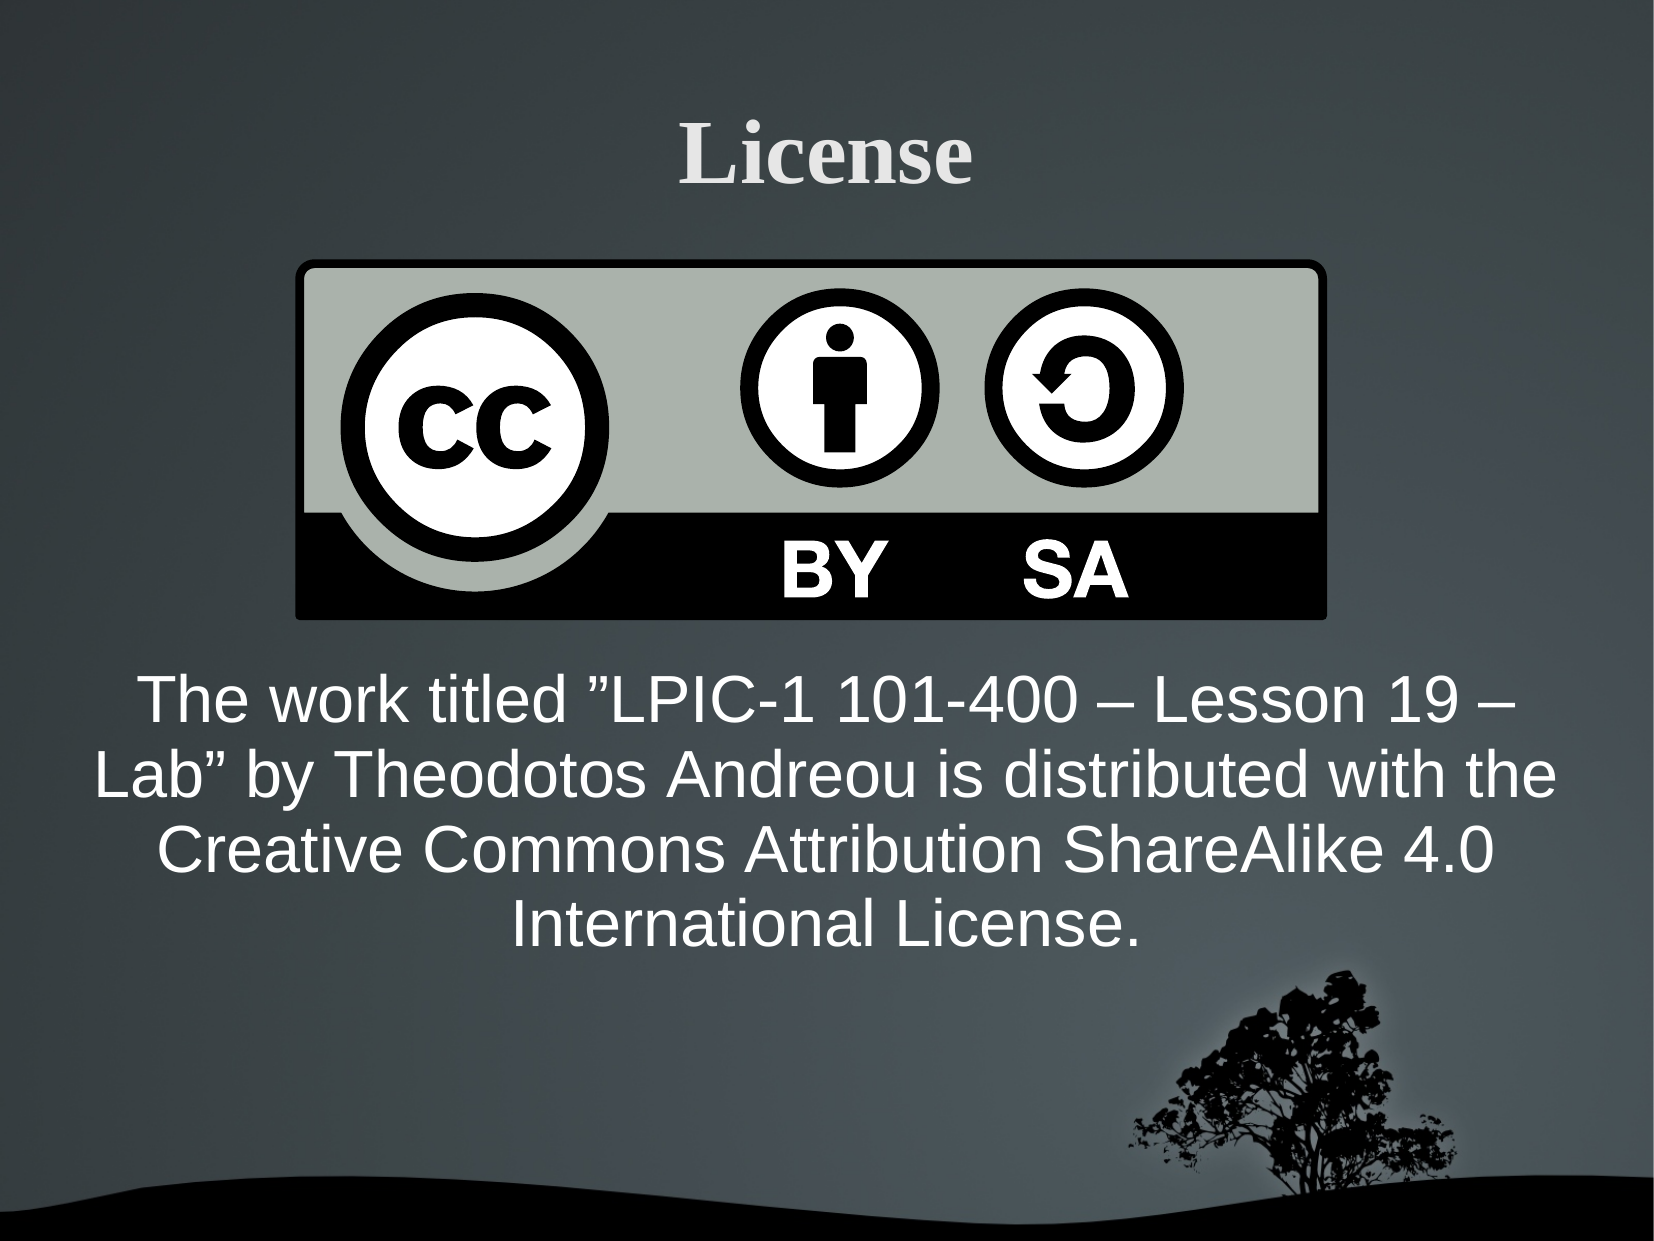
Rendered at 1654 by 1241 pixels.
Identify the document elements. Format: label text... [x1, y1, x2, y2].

subtitle The work titled ”LPIC-1 101-400 – Lesson 19 – Lab” by Theodotos Andreou is distributed with the Creative Commons Attribution ShareAlike 4.0 International License. [82, 290, 1571, 1109]
picture [0, 0, 1654, 1241]
title License [82, 49, 1571, 257]
